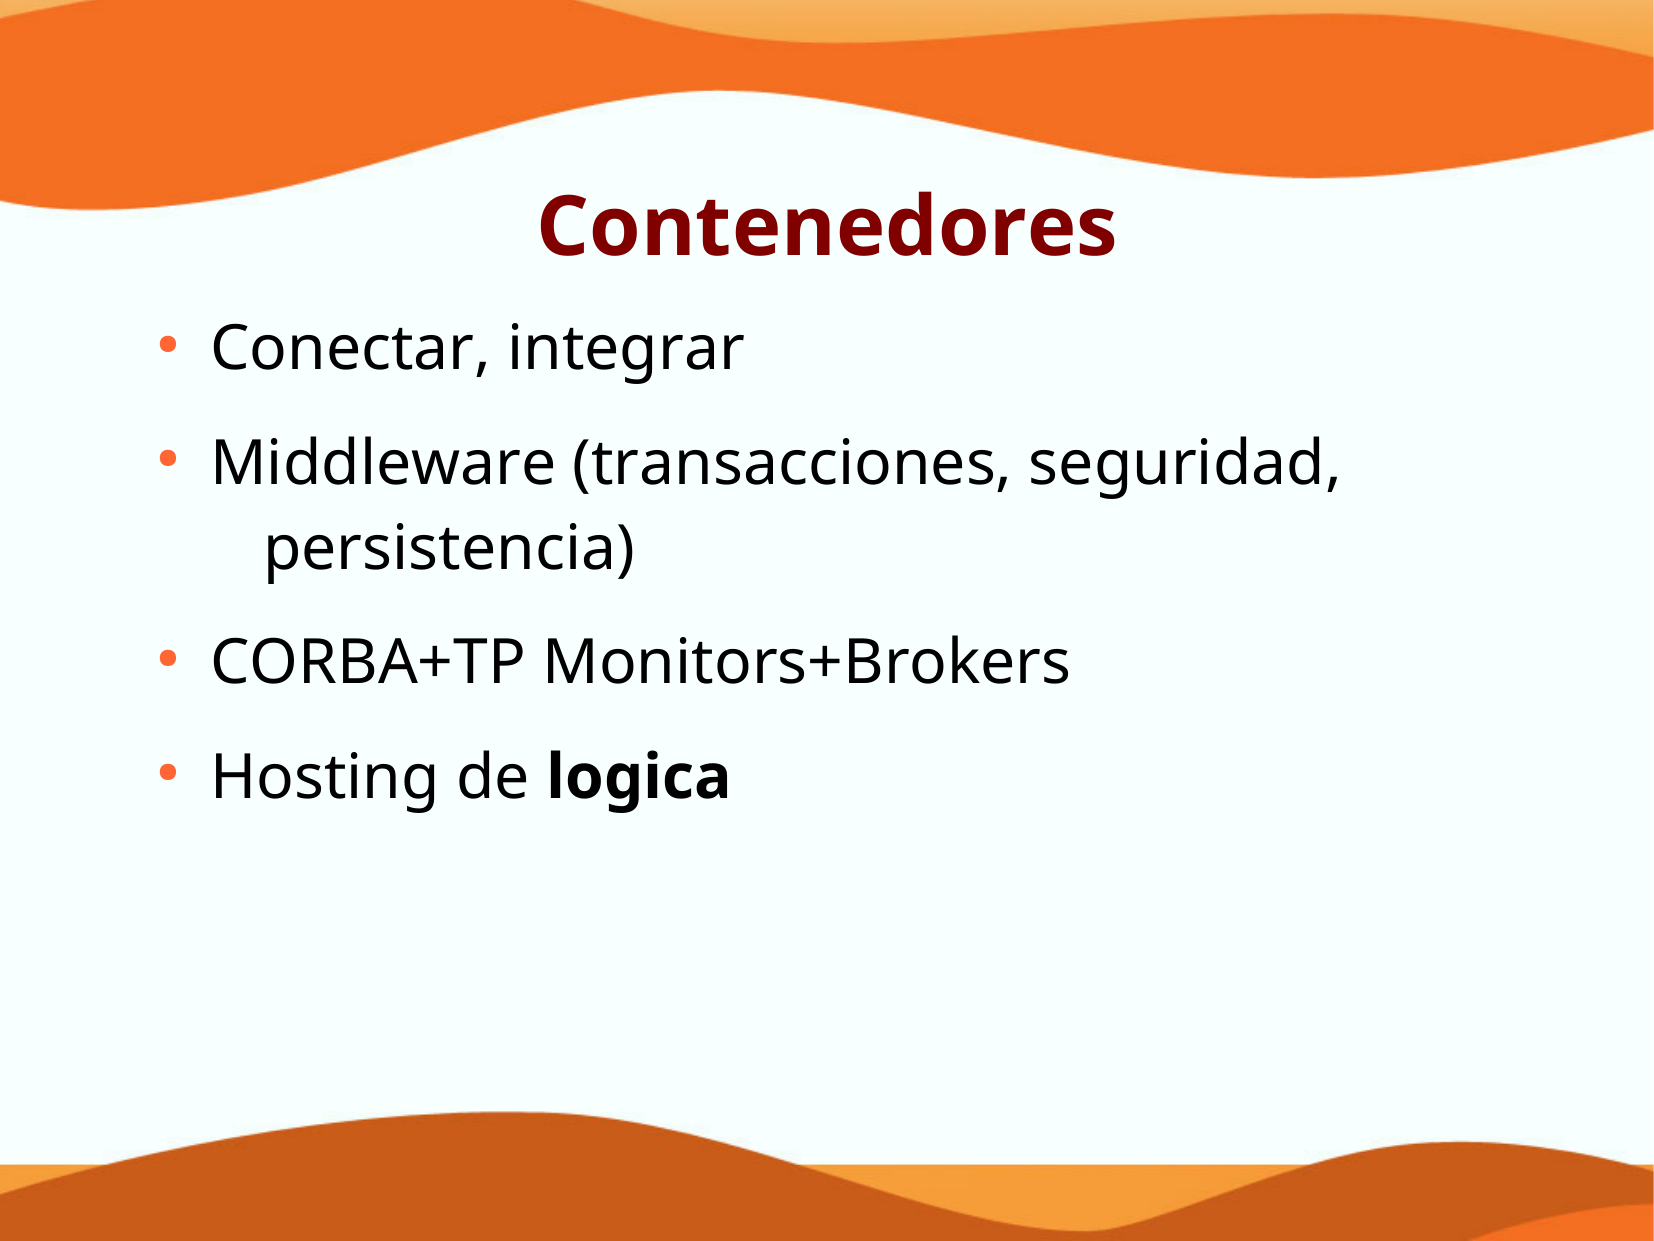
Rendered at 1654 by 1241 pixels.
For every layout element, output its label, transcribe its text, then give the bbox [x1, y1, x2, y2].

picture [0, 0, 1654, 1241]
list Conectar, integrar Middleware (transacciones, seguridad, persistencia) CORBA+TP Monitors+Brokers Hosting de logica [121, 303, 1534, 1138]
title Contenedores [121, 144, 1534, 303]
